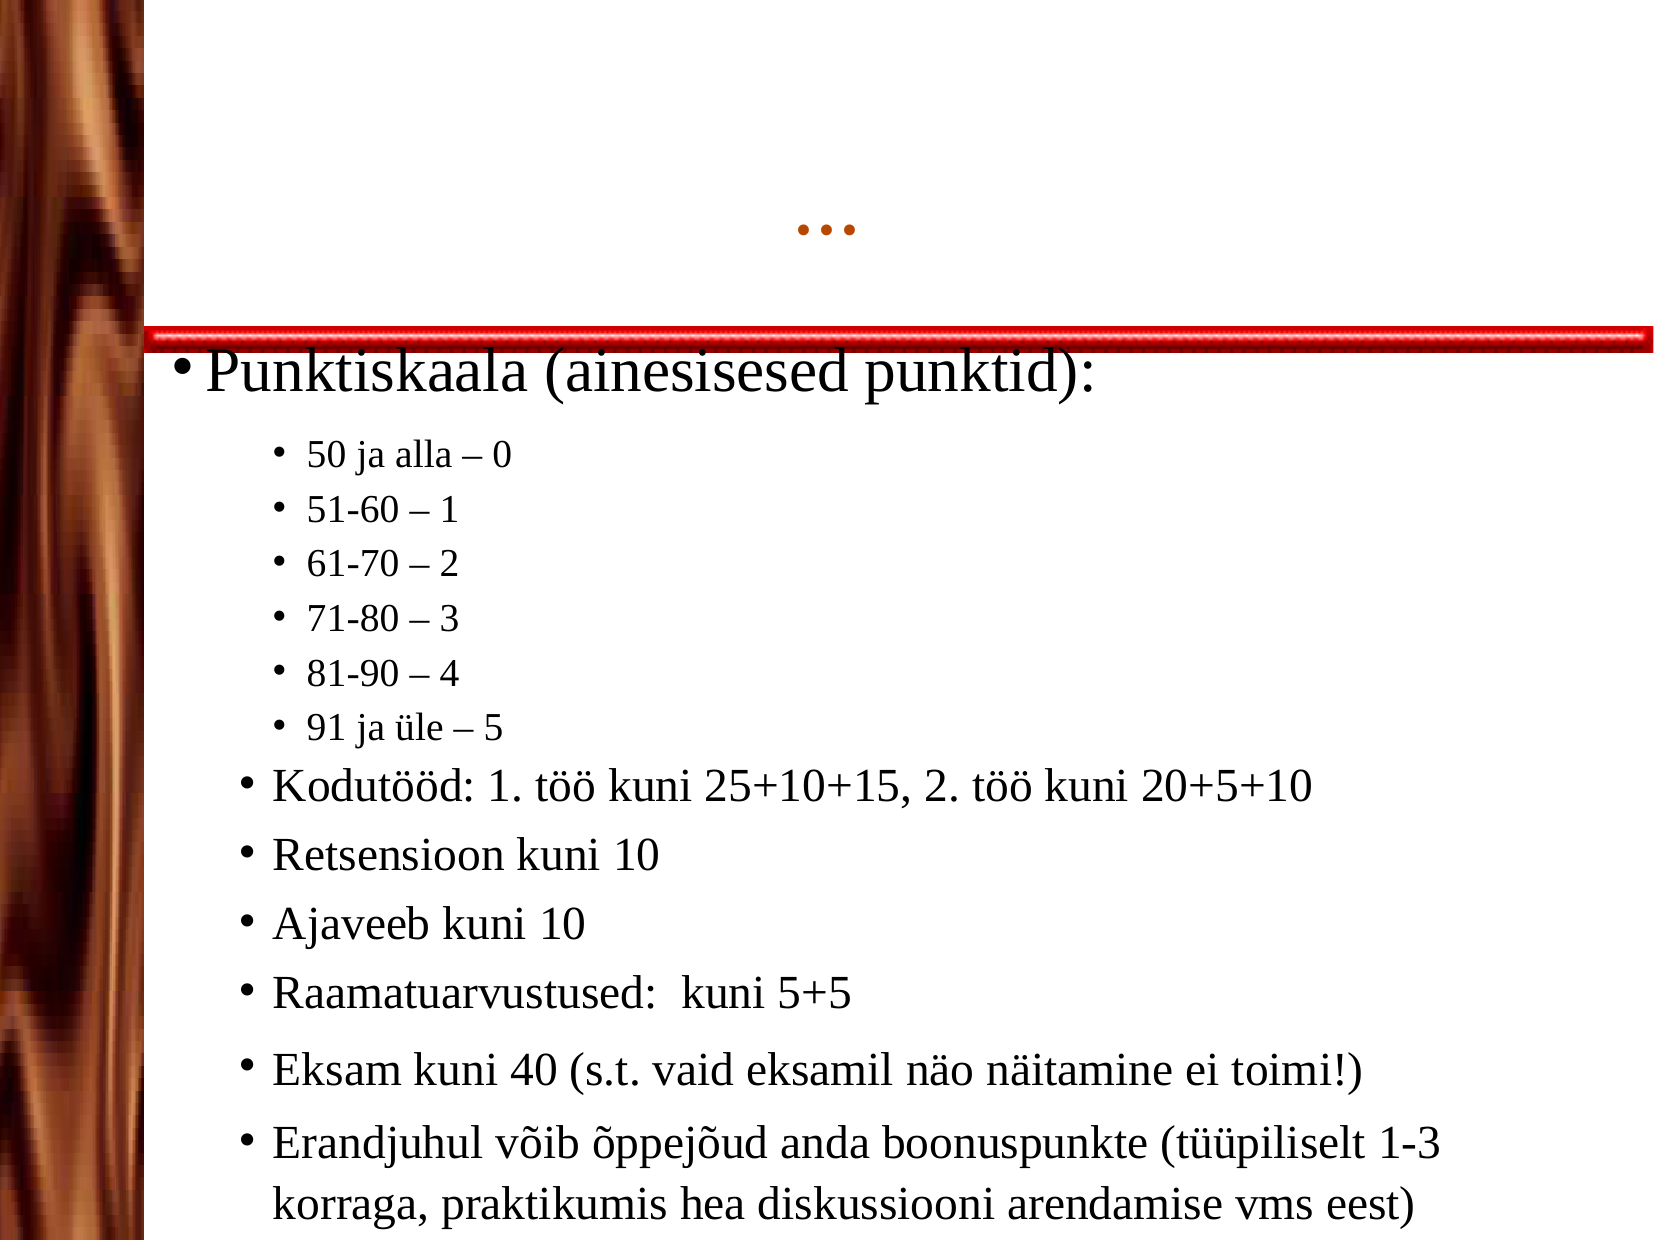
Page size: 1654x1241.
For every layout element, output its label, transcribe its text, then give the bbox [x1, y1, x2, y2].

list Punktiskaala (ainesisesed punktid): 50 ja alla – 0 51-60 – 1 61-70 – 2 71-80 – 3 81-90 – 4 91 ja üle – 5 Kodutööd: 1. töö kuni 25+10+15, 2. töö kuni 20+5+10 Retsensioon kuni 10 Ajaveeb kuni 10 Raamatuarvustused: kuni 5+5 Eksam kuni 40 (s.t. vaid eksamil näo näitamine ei toimi!)‏ Erandjuhul võib õppejõud anda boonuspunkte (tüüpiliselt 1-3 korraga, praktikumis hea diskussiooni arendamise vms eest)‏ [138, 339, 1550, 1236]
picture [0, 0, 1654, 1240]
title ... [121, 100, 1533, 312]
